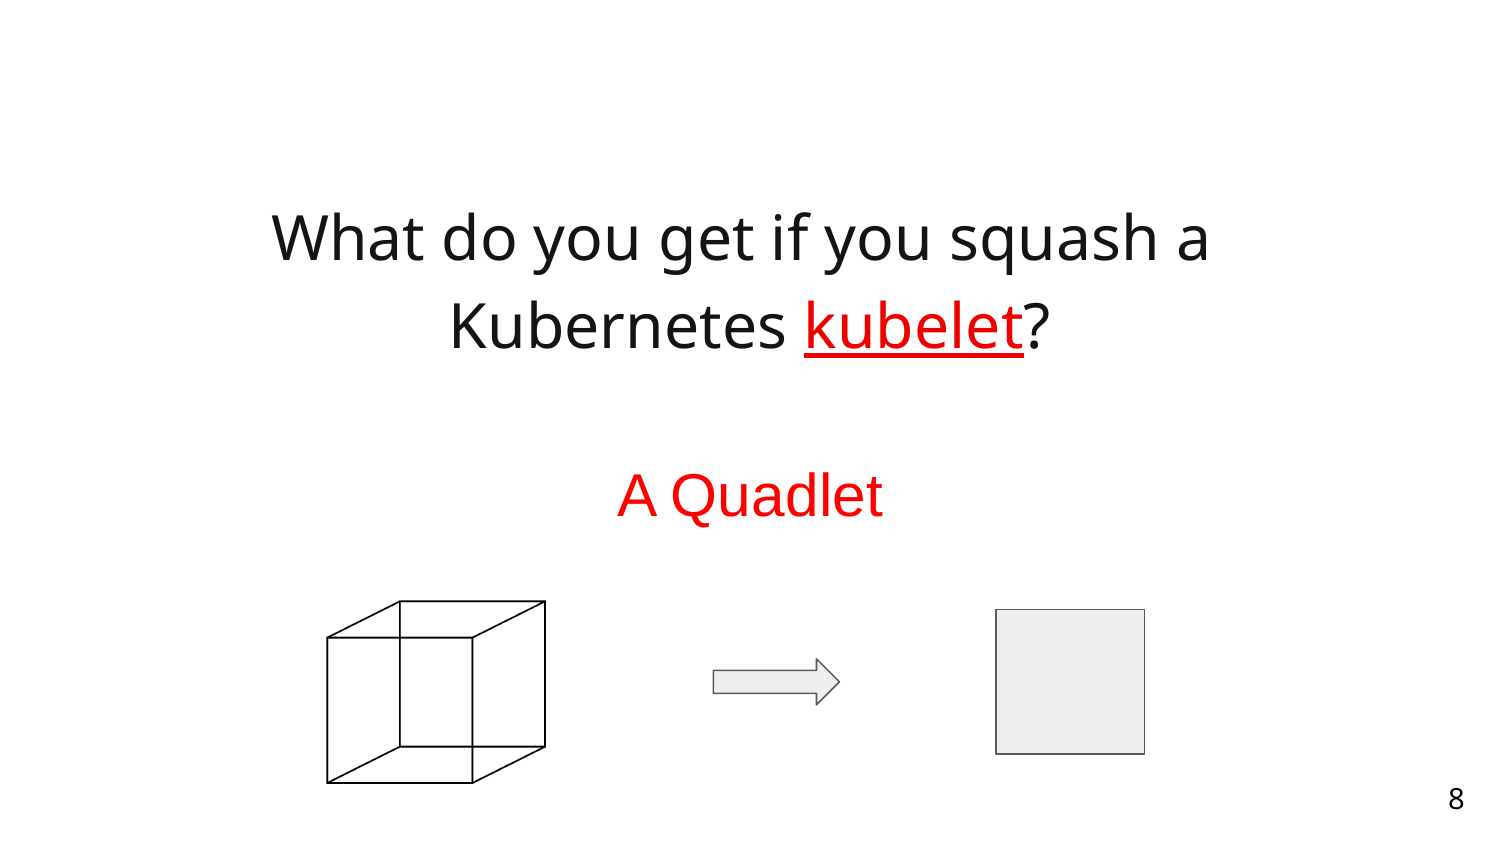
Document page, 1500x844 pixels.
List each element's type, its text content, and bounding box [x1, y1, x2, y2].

picture [315, 583, 557, 801]
text_box [996, 609, 1145, 755]
text_box [713, 658, 840, 705]
title What do you get if you squash a Kubernetes kubelet? [51, 187, 1449, 372]
text_box A Quadlet [503, 430, 996, 544]
slide_number <number> [1389, 764, 1480, 830]
